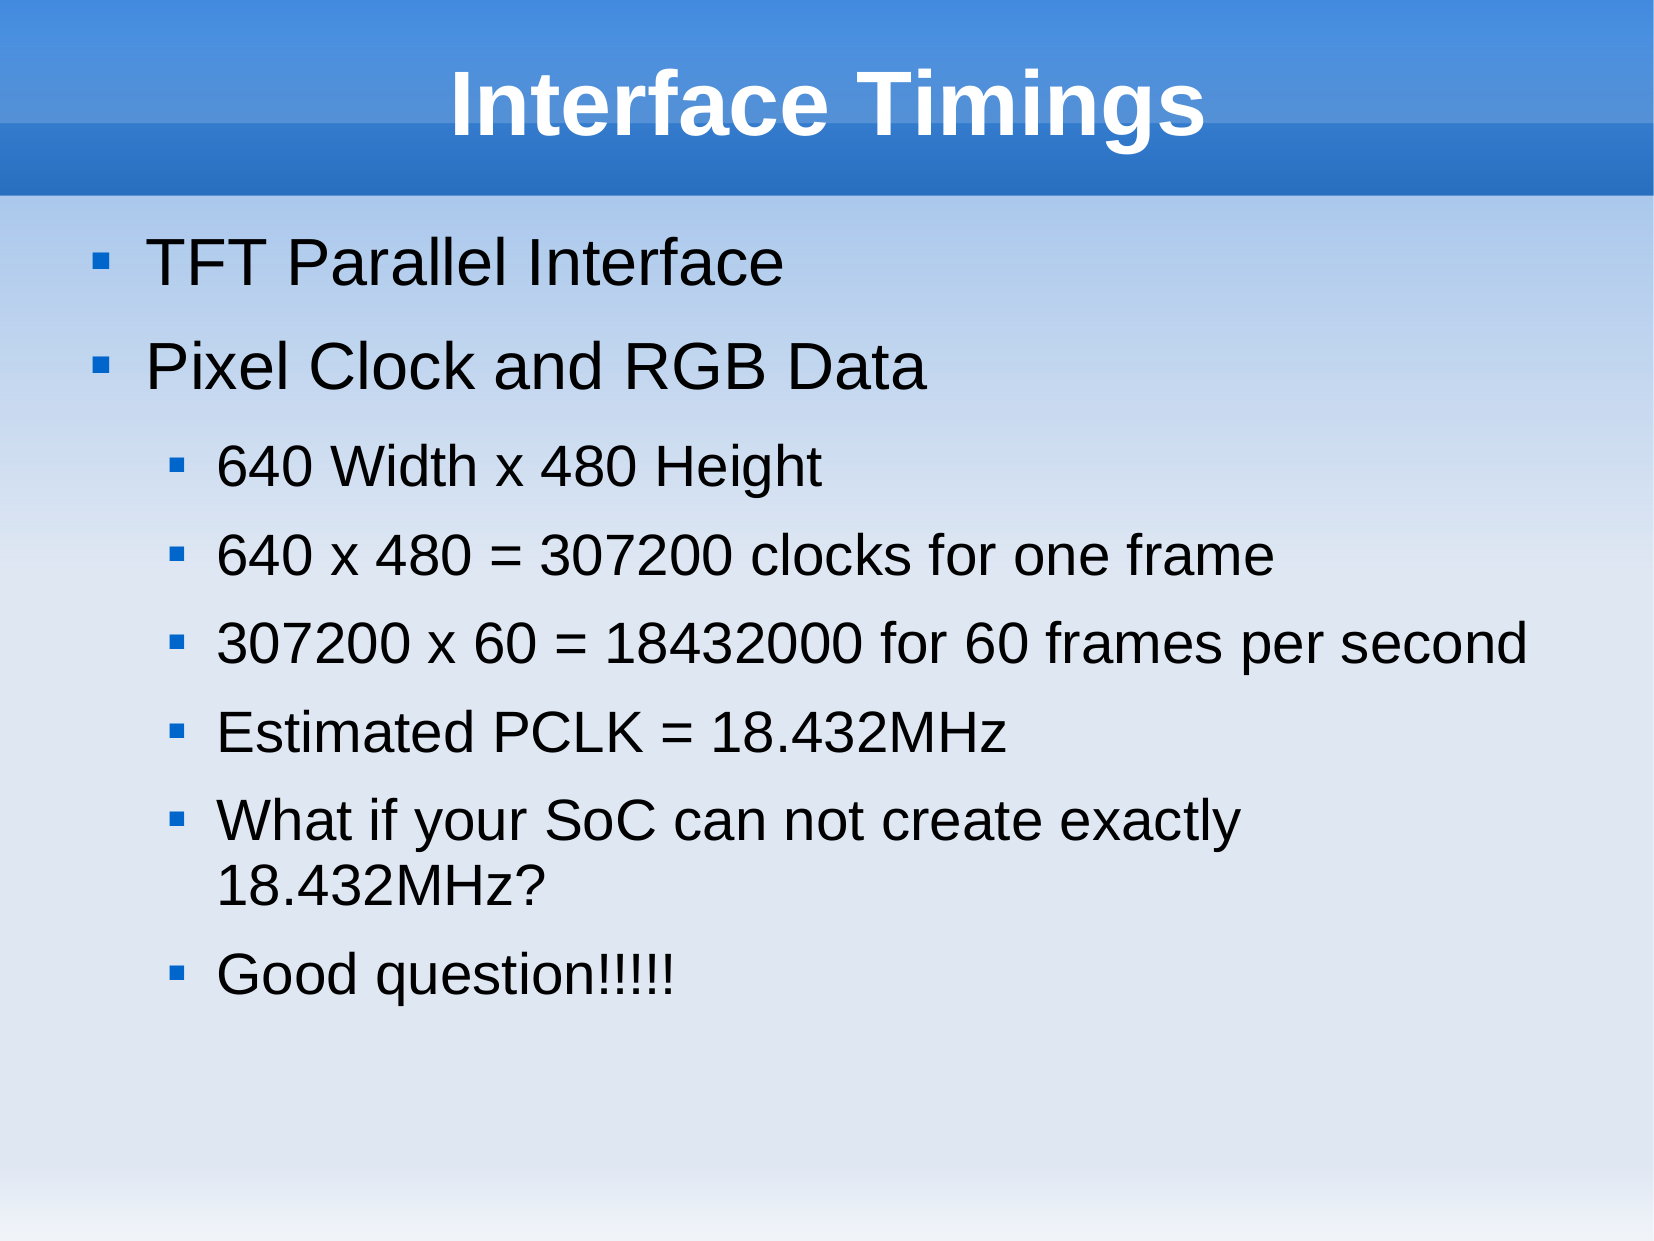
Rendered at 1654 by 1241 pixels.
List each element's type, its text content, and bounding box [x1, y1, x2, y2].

list TFT Parallel Interface Pixel Clock and RGB Data 640 Width x 480 Height 640 x 480 = 307200 clocks for one frame 307200 x 60 = 18432000 for 60 frames per second Estimated PCLK = 18.432MHz What if your SoC can not create exactly 18.432MHz? Good question!!!!! [75, 225, 1564, 1106]
picture [0, 0, 1654, 1241]
title Interface Timings [49, 0, 1538, 208]
